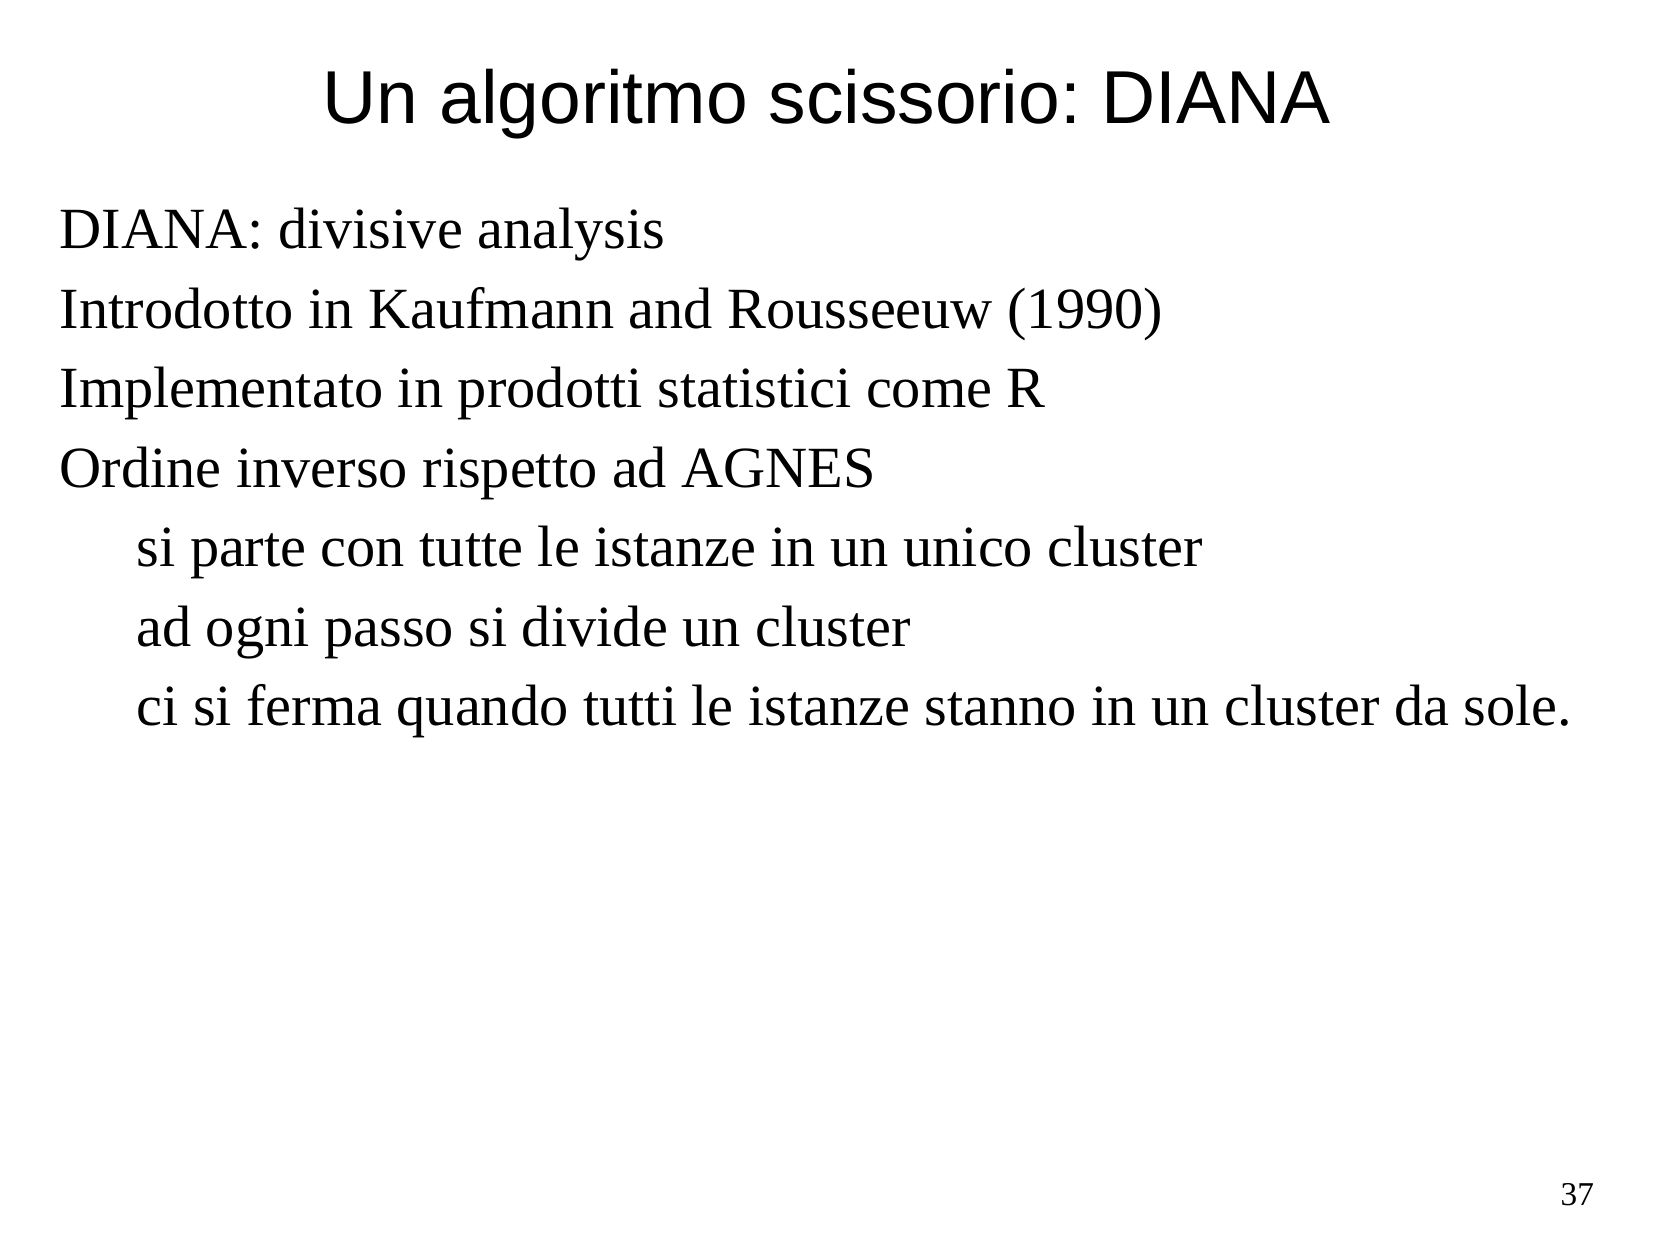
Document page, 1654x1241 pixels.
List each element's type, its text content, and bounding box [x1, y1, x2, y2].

title Un algoritmo scissorio: DIANA [37, 30, 1617, 166]
list DIANA: divisive analysis Introdotto in Kaufmann and Rousseeuw (1990) Implementato in prodotti statistici come R Ordine inverso rispetto ad AGNES si parte con tutte le istanze in un unico cluster ad ogni passo si divide un cluster ci si ferma quando tutti le istanze stanno in un cluster da sole. [42, 196, 1612, 1187]
